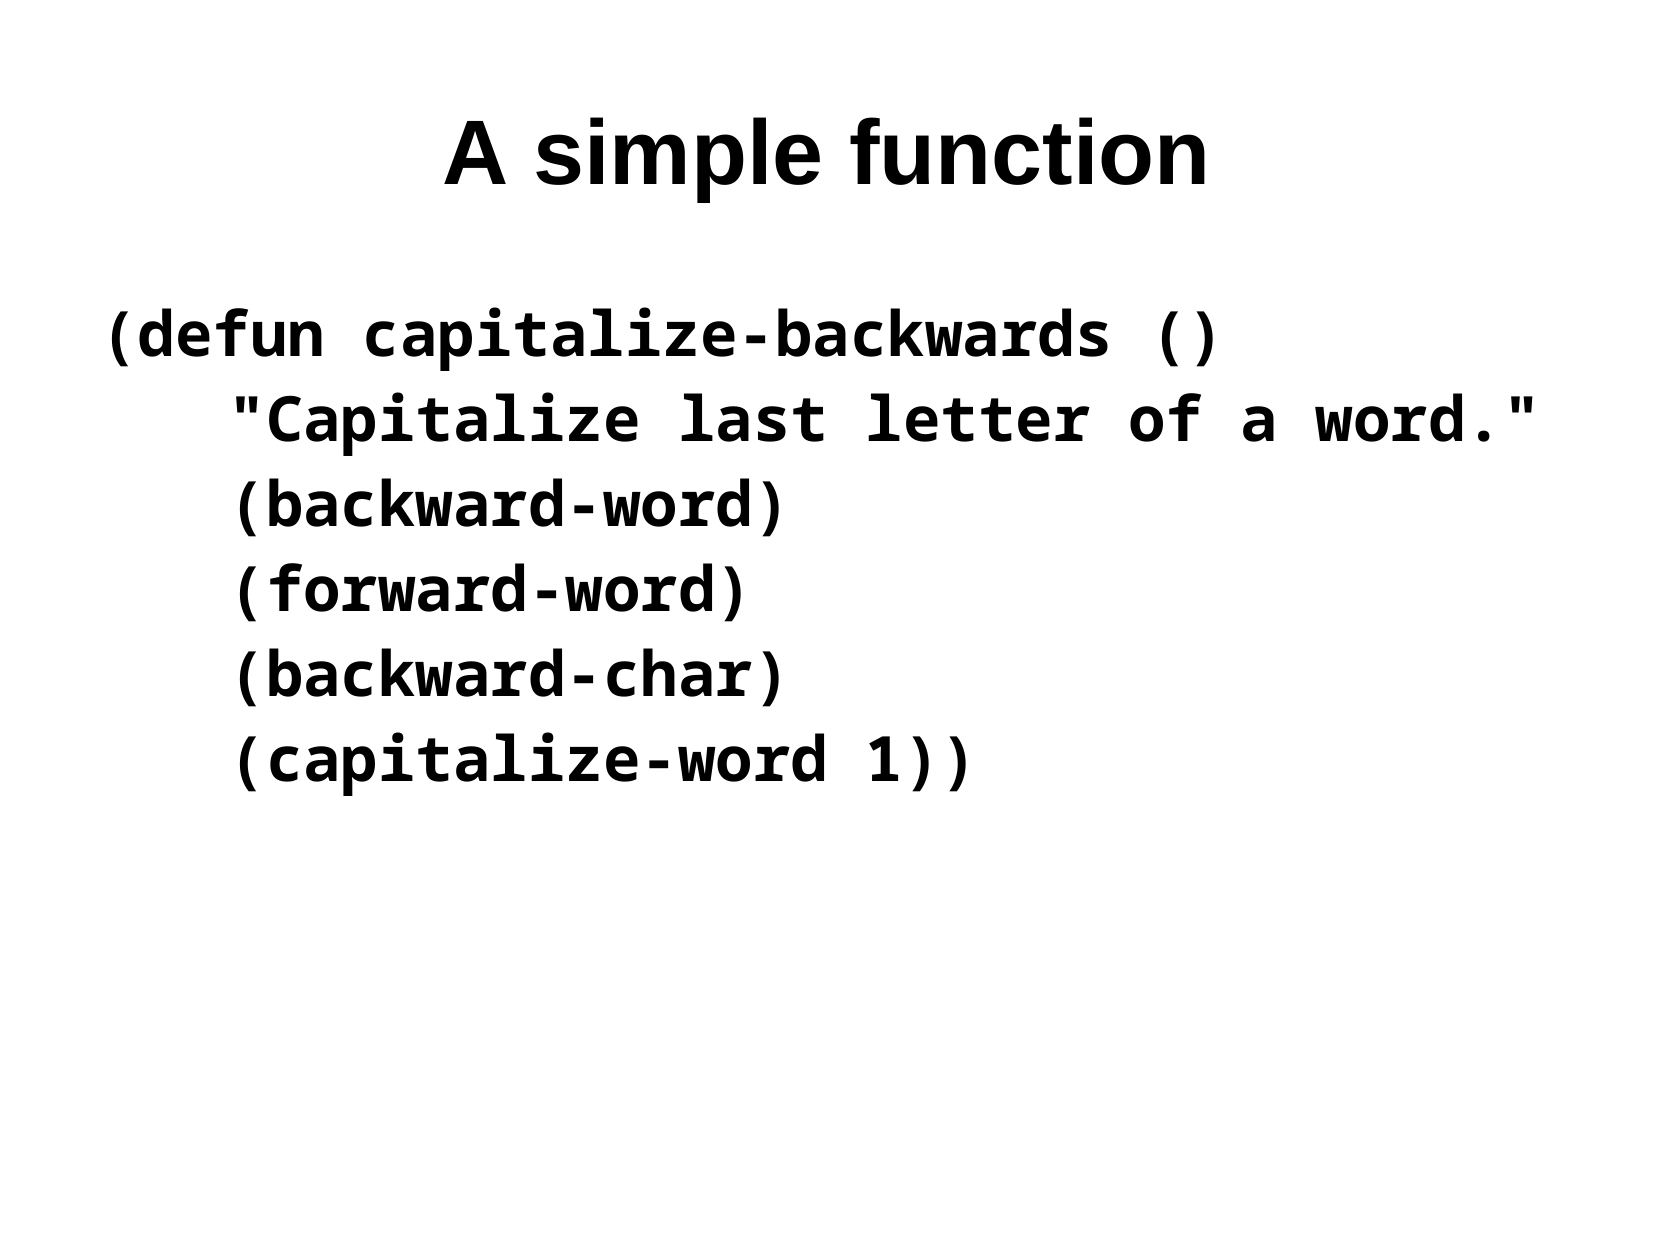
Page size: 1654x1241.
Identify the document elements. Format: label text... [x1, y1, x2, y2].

list (defun capitalize-backwards () "Capitalize last letter of a word." (backward-word) (forward-word) (backward-char) (capitalize-word 1)) [82, 290, 1571, 1094]
title A simple function [82, 56, 1571, 250]
